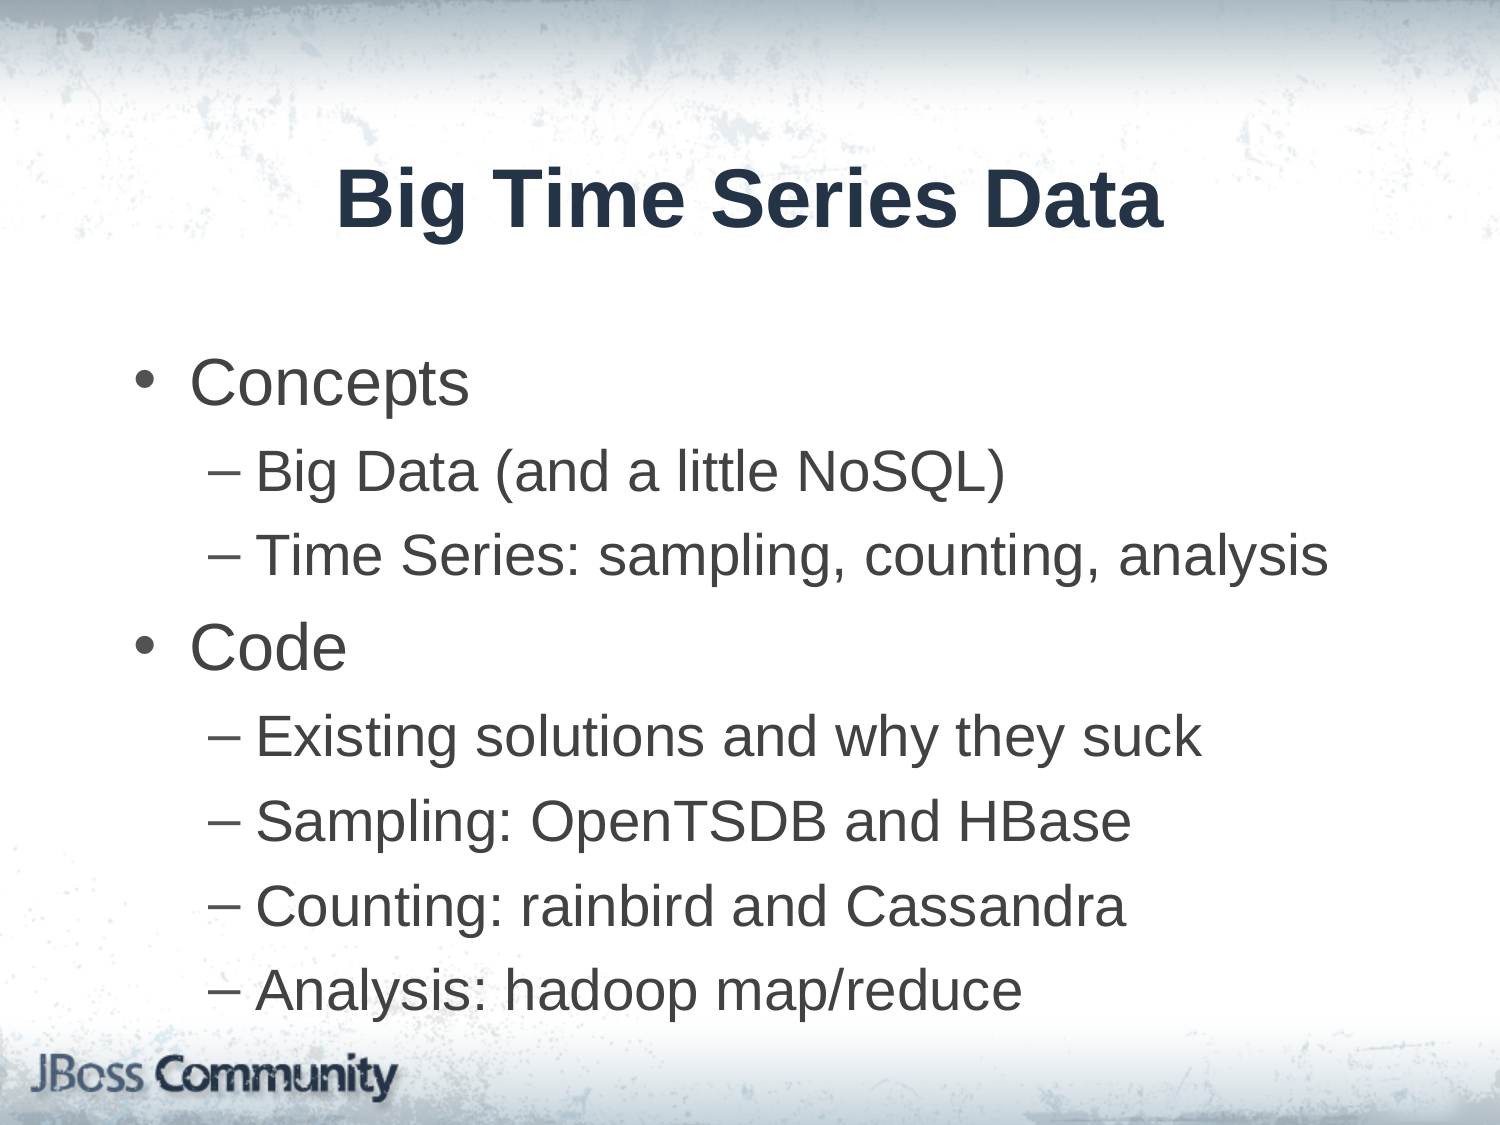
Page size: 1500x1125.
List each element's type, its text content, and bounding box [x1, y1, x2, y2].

title Big Time Series Data [112, 68, 1388, 320]
list Concepts Big Data (and a little NoSQL) Time Series: sampling, counting, analysis Code Existing solutions and why they suck Sampling: OpenTSDB and HBase Counting: rainbird and Cassandra Analysis: hadoop map/reduce [118, 330, 1394, 1030]
picture [0, 0, 1500, 1125]
